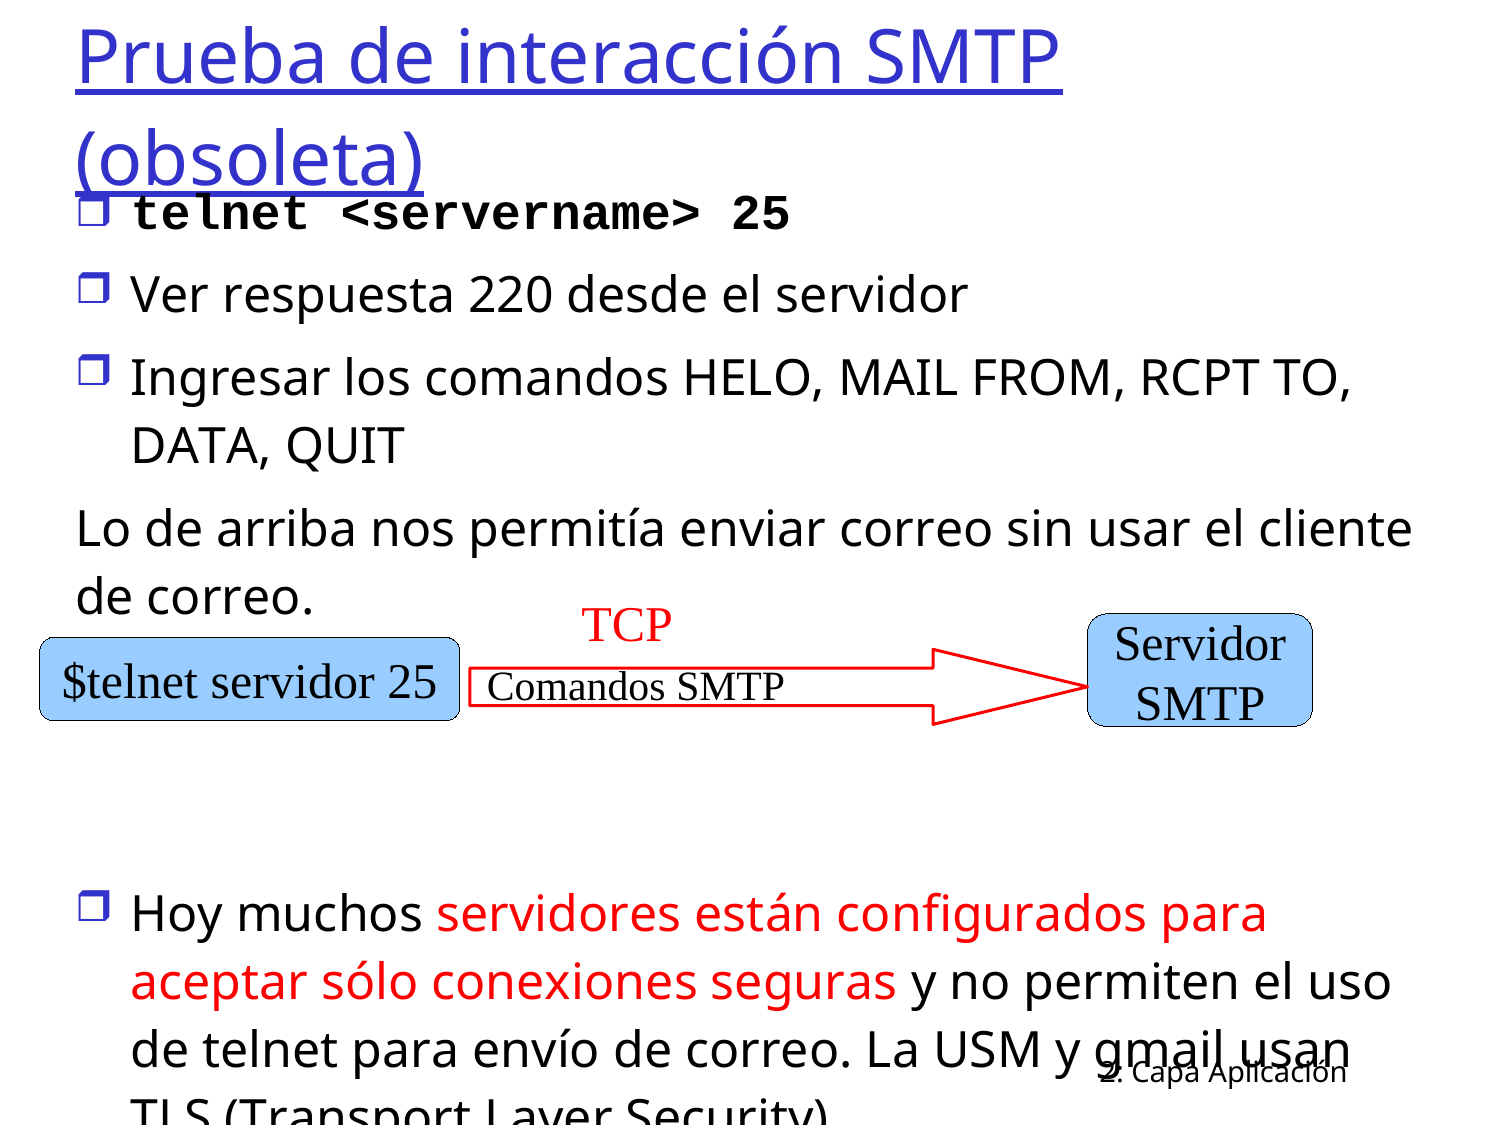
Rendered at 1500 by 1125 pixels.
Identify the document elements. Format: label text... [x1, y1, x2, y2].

text_box Servidor SMTP [1087, 613, 1313, 727]
title Prueba de interacción SMTP (obsoleta) [75, 30, 1426, 181]
text_box $telnet servidor 25 [39, 637, 460, 721]
text_box TCP [566, 584, 717, 651]
text_box Comandos SMTP [472, 651, 801, 717]
list telnet <servername> 25 Ver respuesta 220 desde el servidor Ingresar los comandos HELO, MAIL FROM, RCPT TO, DATA, QUIT Lo de arriba nos permitía enviar correo sin usar el cliente de correo. Hoy muchos servidores están configurados para aceptar sólo conexiones seguras y no permiten el uso de telnet para envío de correo. La USM y gmail usan TLS (Transport Layer Security) [75, 187, 1426, 1041]
